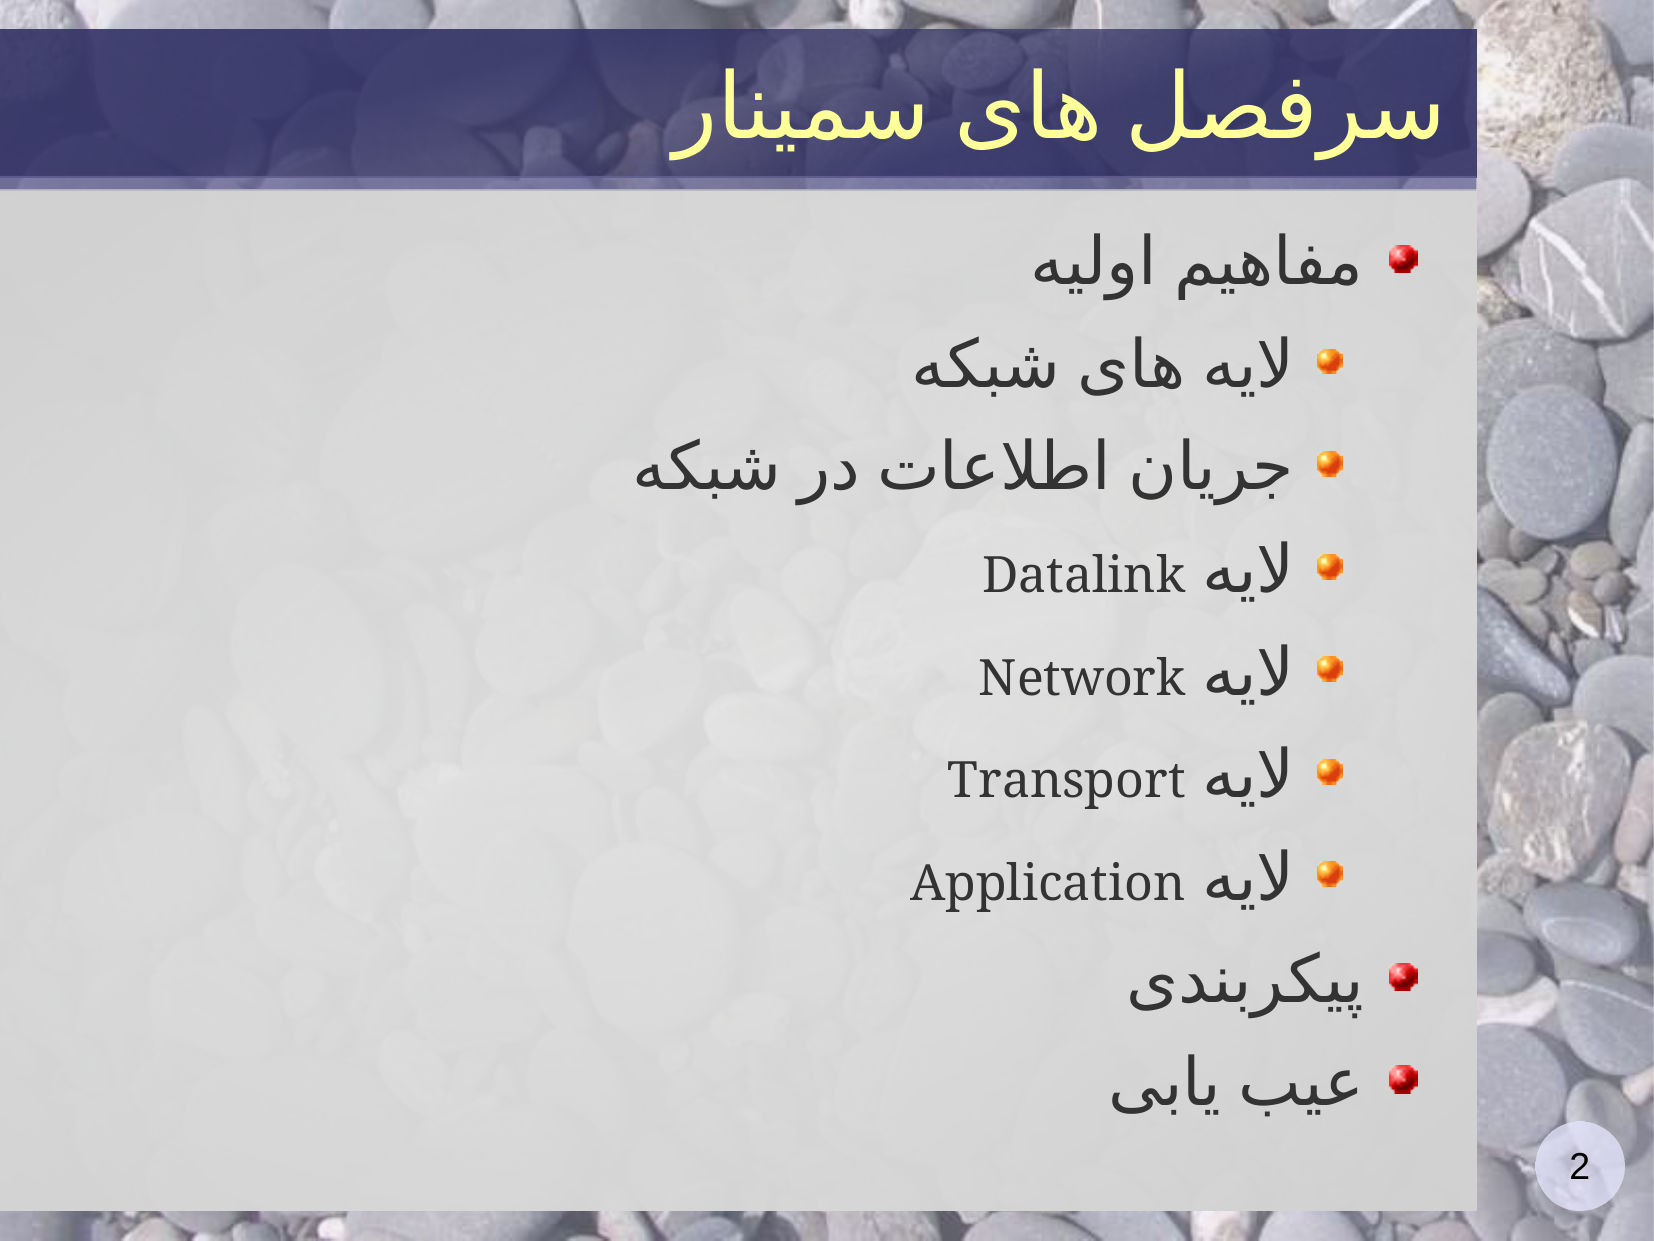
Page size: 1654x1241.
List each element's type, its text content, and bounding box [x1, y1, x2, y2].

text_box [0, 189, 1477, 1211]
list مفاهیم اولیه لایه های شبکه جریان اطلاعات در شبکه لایه Datalink لایه Network لایه Transport لایه Application پیکربندی عیب یابی [59, 213, 1418, 1211]
title سرفصل های سمینار [29, 34, 1447, 173]
